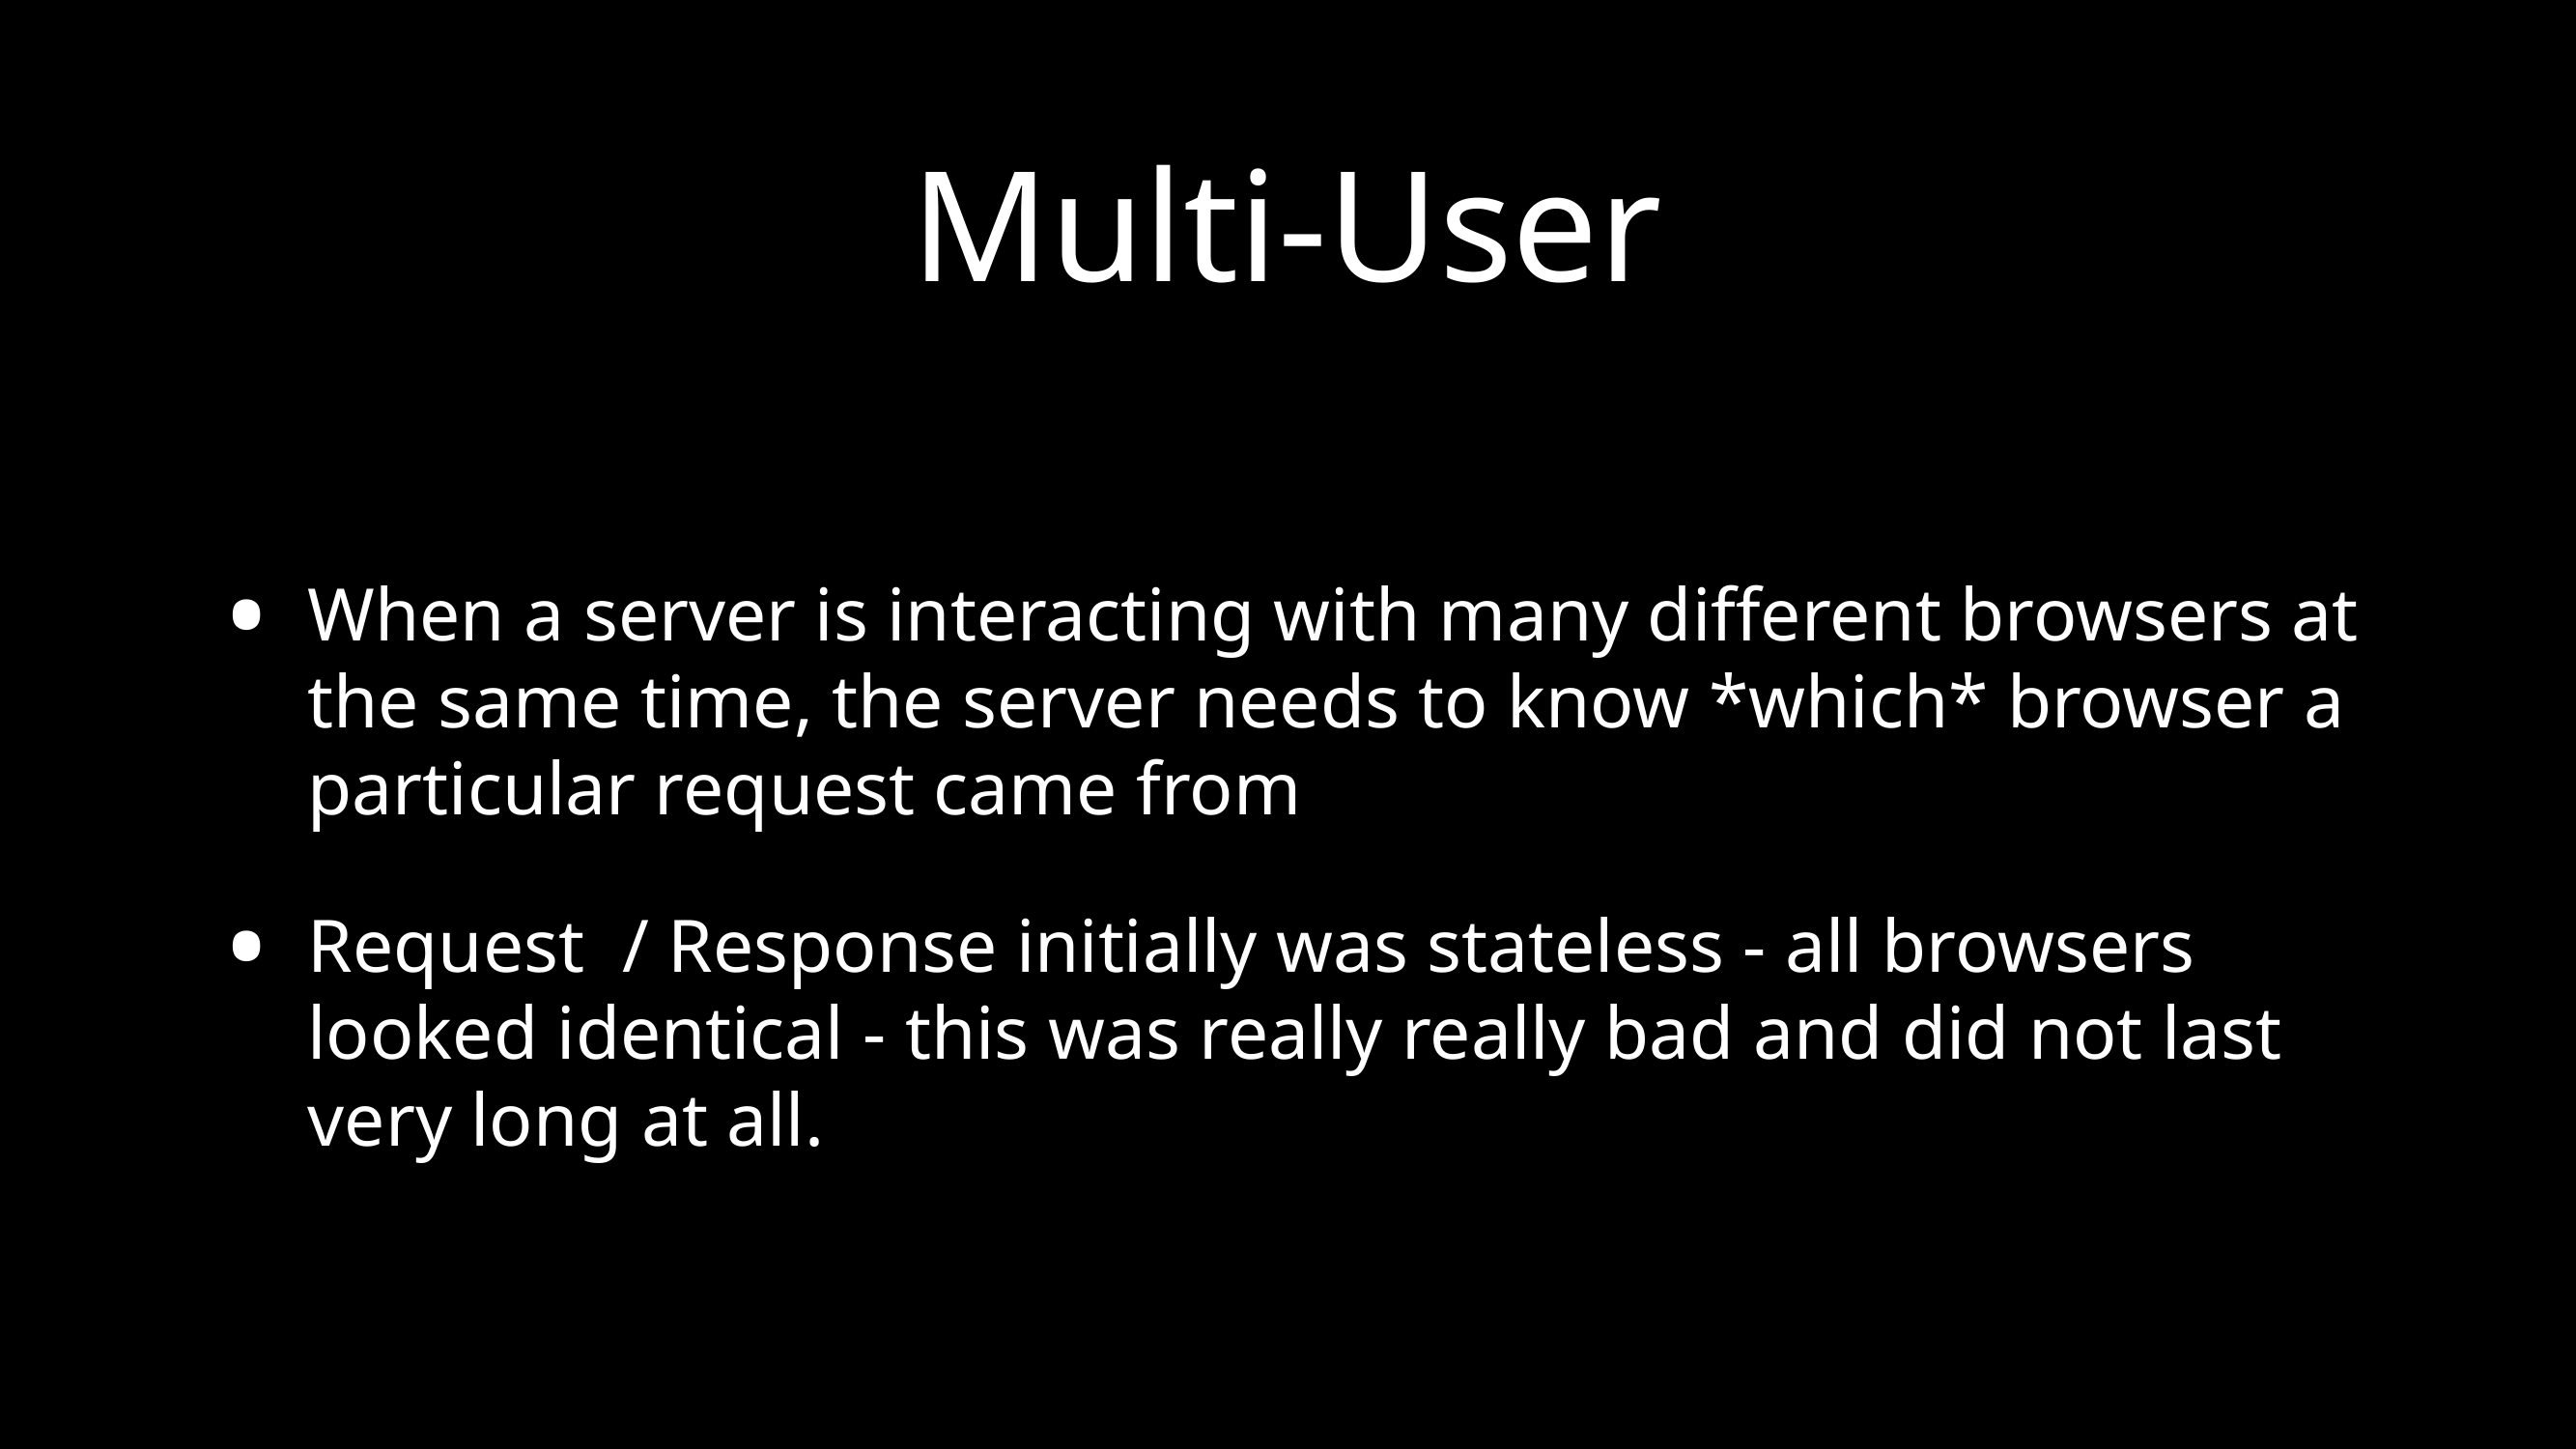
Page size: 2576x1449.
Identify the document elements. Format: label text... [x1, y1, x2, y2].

title Multi-User [183, 38, 2392, 403]
list When a server is interacting with many different browsers at the same time, the server needs to know *which* browser a particular request came from Request / Response initially was stateless - all browsers looked identical - this was really really bad and did not last very long at all. [183, 412, 2392, 1317]
